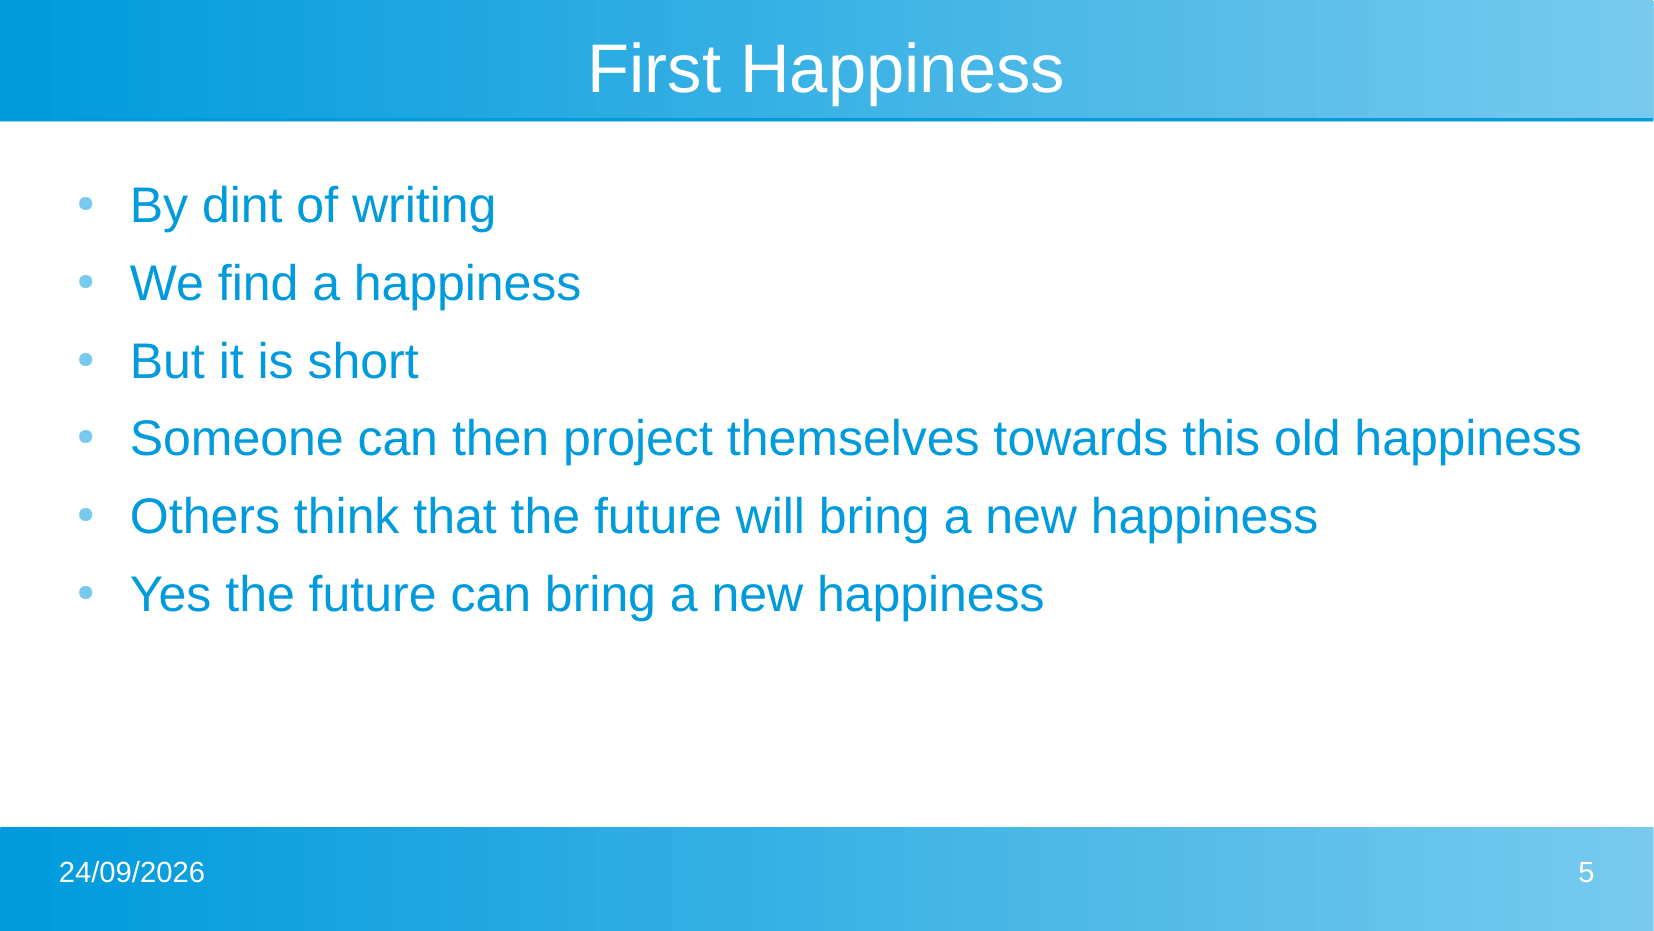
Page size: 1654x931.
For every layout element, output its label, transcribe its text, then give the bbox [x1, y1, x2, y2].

list By dint of writing We find a happiness But it is short Someone can then project themselves towards this old happiness Others think that the future will bring a new happiness Yes the future can bring a new happiness [59, 177, 1595, 768]
title First Happiness [59, 29, 1595, 108]
